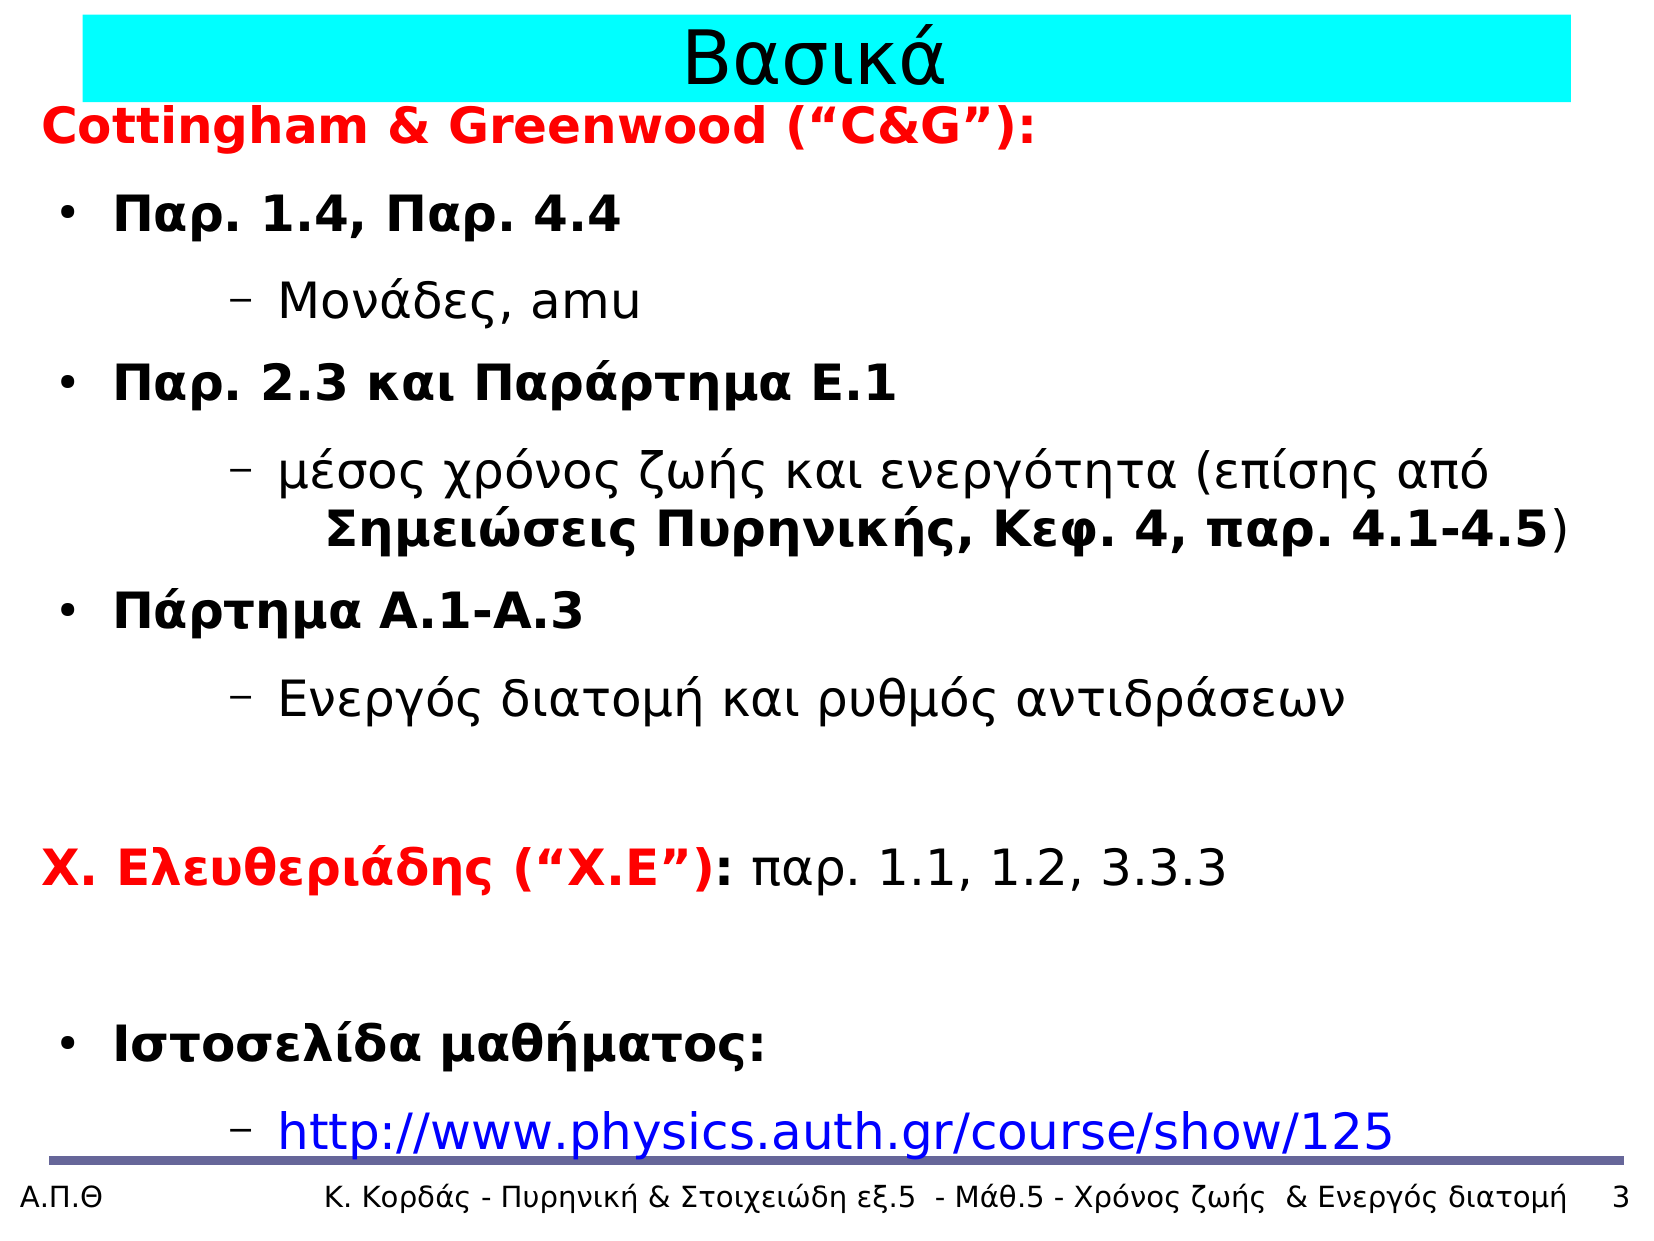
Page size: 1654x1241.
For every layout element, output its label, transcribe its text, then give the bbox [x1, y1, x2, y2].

title Βασικά [82, 14, 1571, 96]
list Cottingham & Greenwood (“C&G”): Παρ. 1.4, Παρ. 4.4 Μονάδες, amu Παρ. 2.3 και Παράρτημα Ε.1 μέσος χρόνος ζωής και ενεργότητα (επίσης από Σημειώσεις Πυρηνικής, Κεφ. 4, παρ. 4.1-4.5) Πάρτημα Α.1-Α.3 Ενεργός διατομή και ρυθμός αντιδράσεων Χ. Ελευθεριάδης (“X.E”): παρ. 1.1, 1.2, 3.3.3 Ιστοσελίδα μαθήματος: http://www.physics.auth.gr/course/show/125 [41, 96, 1572, 1165]
